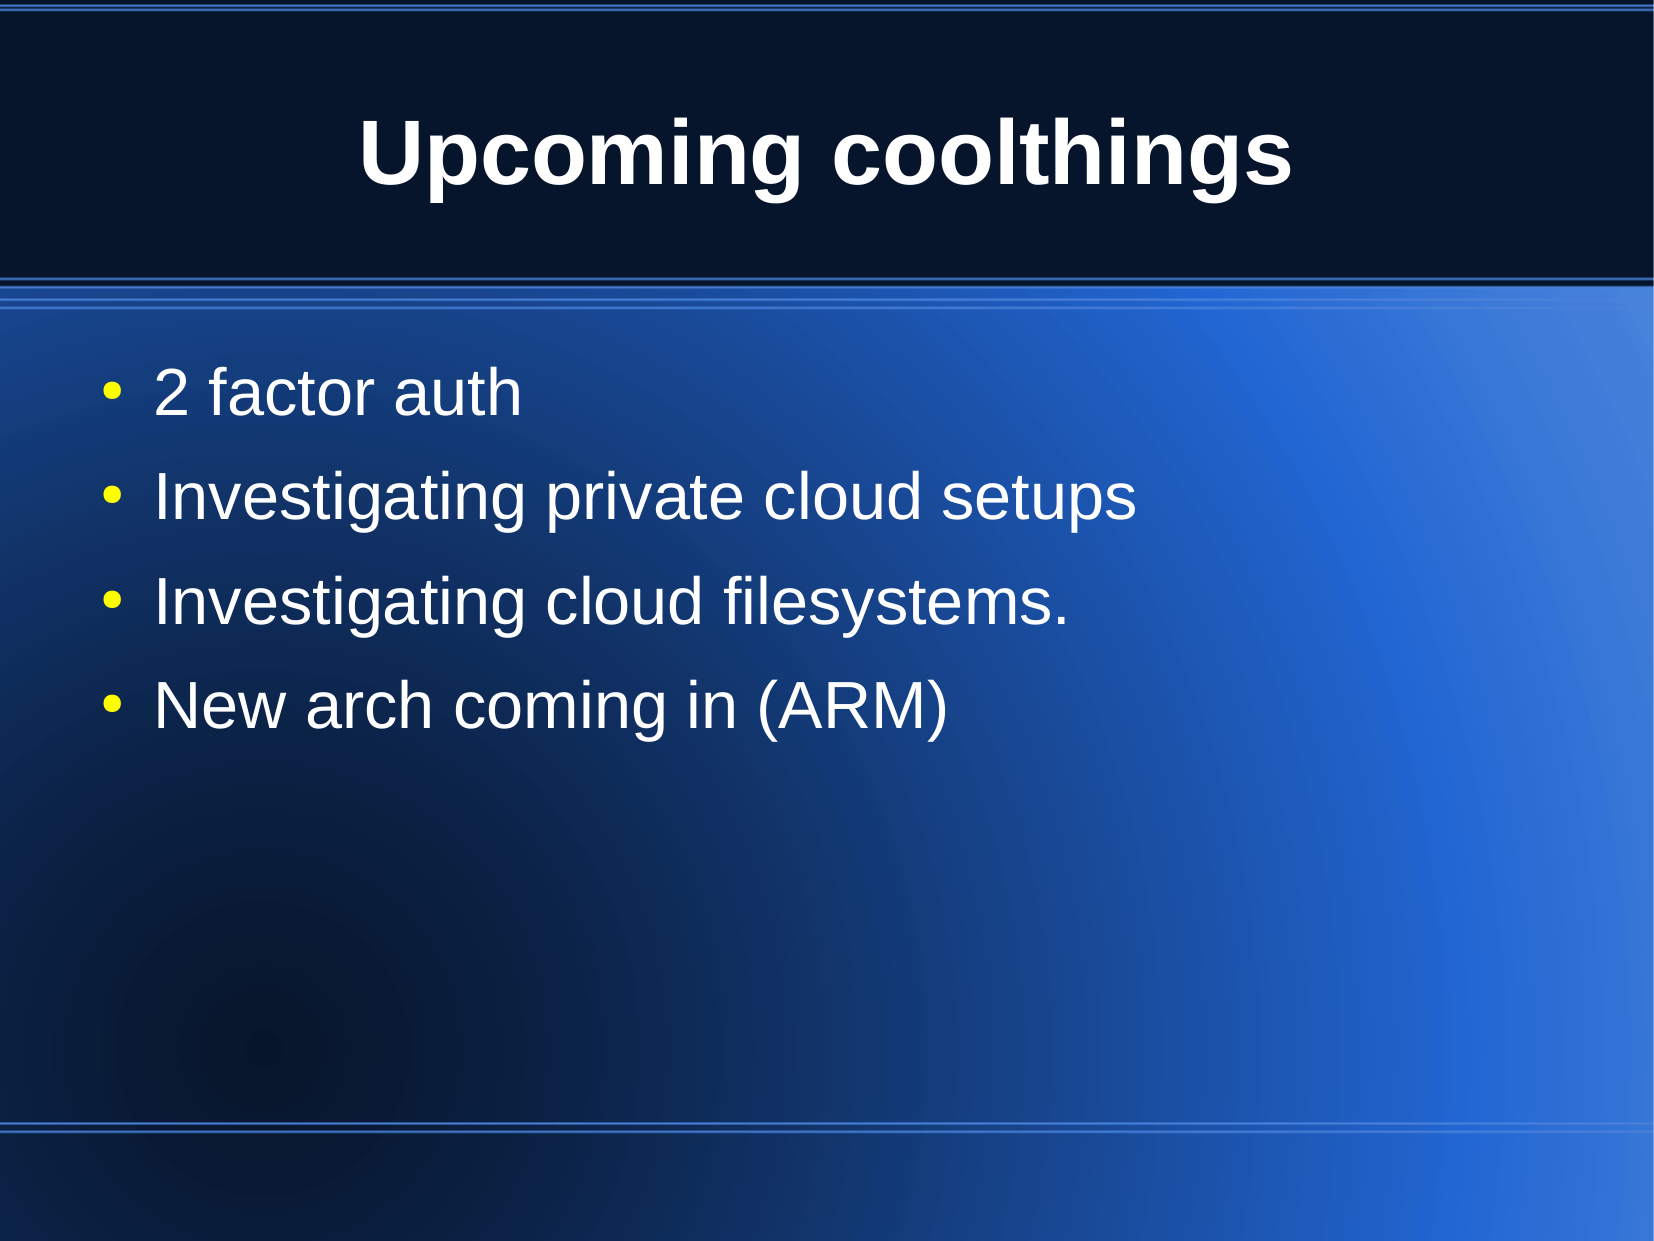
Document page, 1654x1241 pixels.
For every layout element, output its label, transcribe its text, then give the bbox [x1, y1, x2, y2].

picture [0, 0, 1654, 1241]
list 2 factor auth Investigating private cloud setups Investigating cloud filesystems. New arch coming in (ARM) [82, 355, 1571, 1174]
title Upcoming coolthings [82, 49, 1571, 257]
